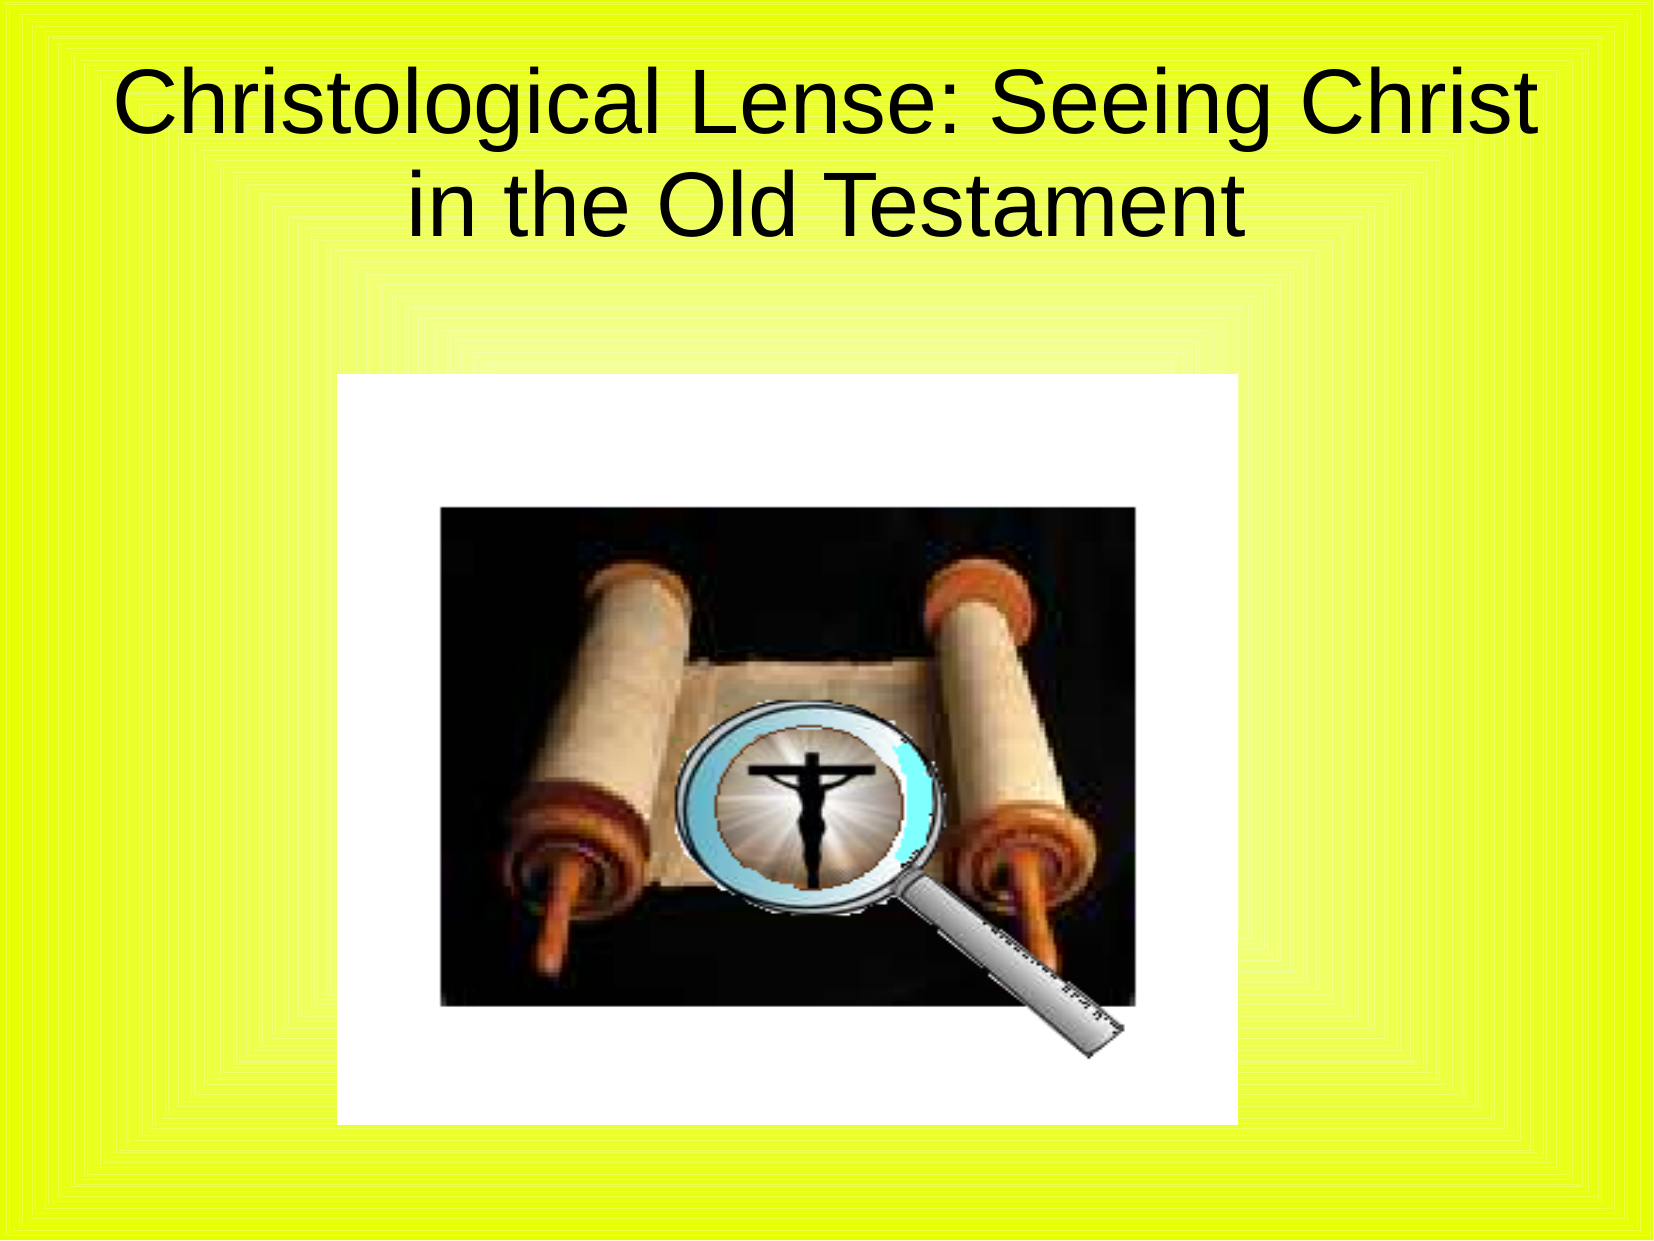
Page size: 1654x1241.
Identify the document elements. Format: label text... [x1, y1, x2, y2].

title Christological Lense: Seeing Christ in the Old Testament [82, 50, 1571, 256]
picture [337, 374, 1238, 1126]
